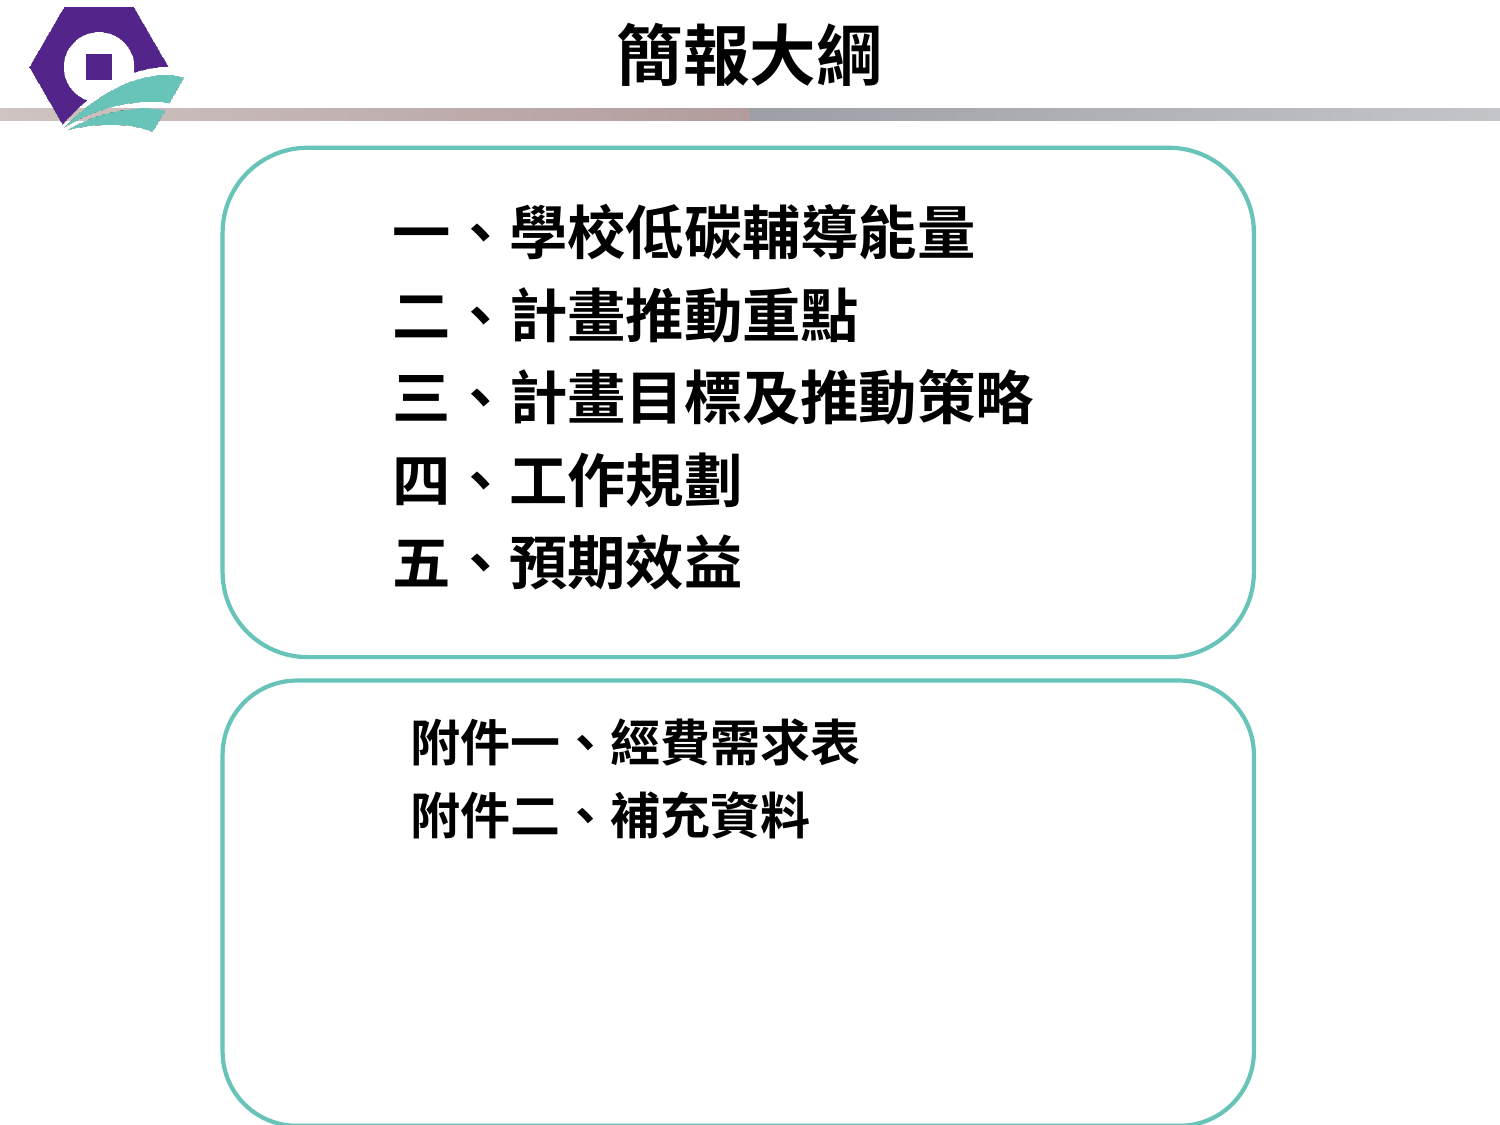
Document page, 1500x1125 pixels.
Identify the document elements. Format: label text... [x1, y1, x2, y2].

text_box 一、學校低碳輔導能量 二、計畫推動重點 三、計畫目標及推動策略 四、工作規劃 五、預期效益 [377, 188, 1123, 659]
text_box [222, 680, 1254, 1125]
text_box 簡報大綱 [525, 5, 975, 102]
text_box 附件一、經費需求表 附件二、補充資料 [395, 704, 1148, 866]
text_box [222, 147, 1254, 658]
